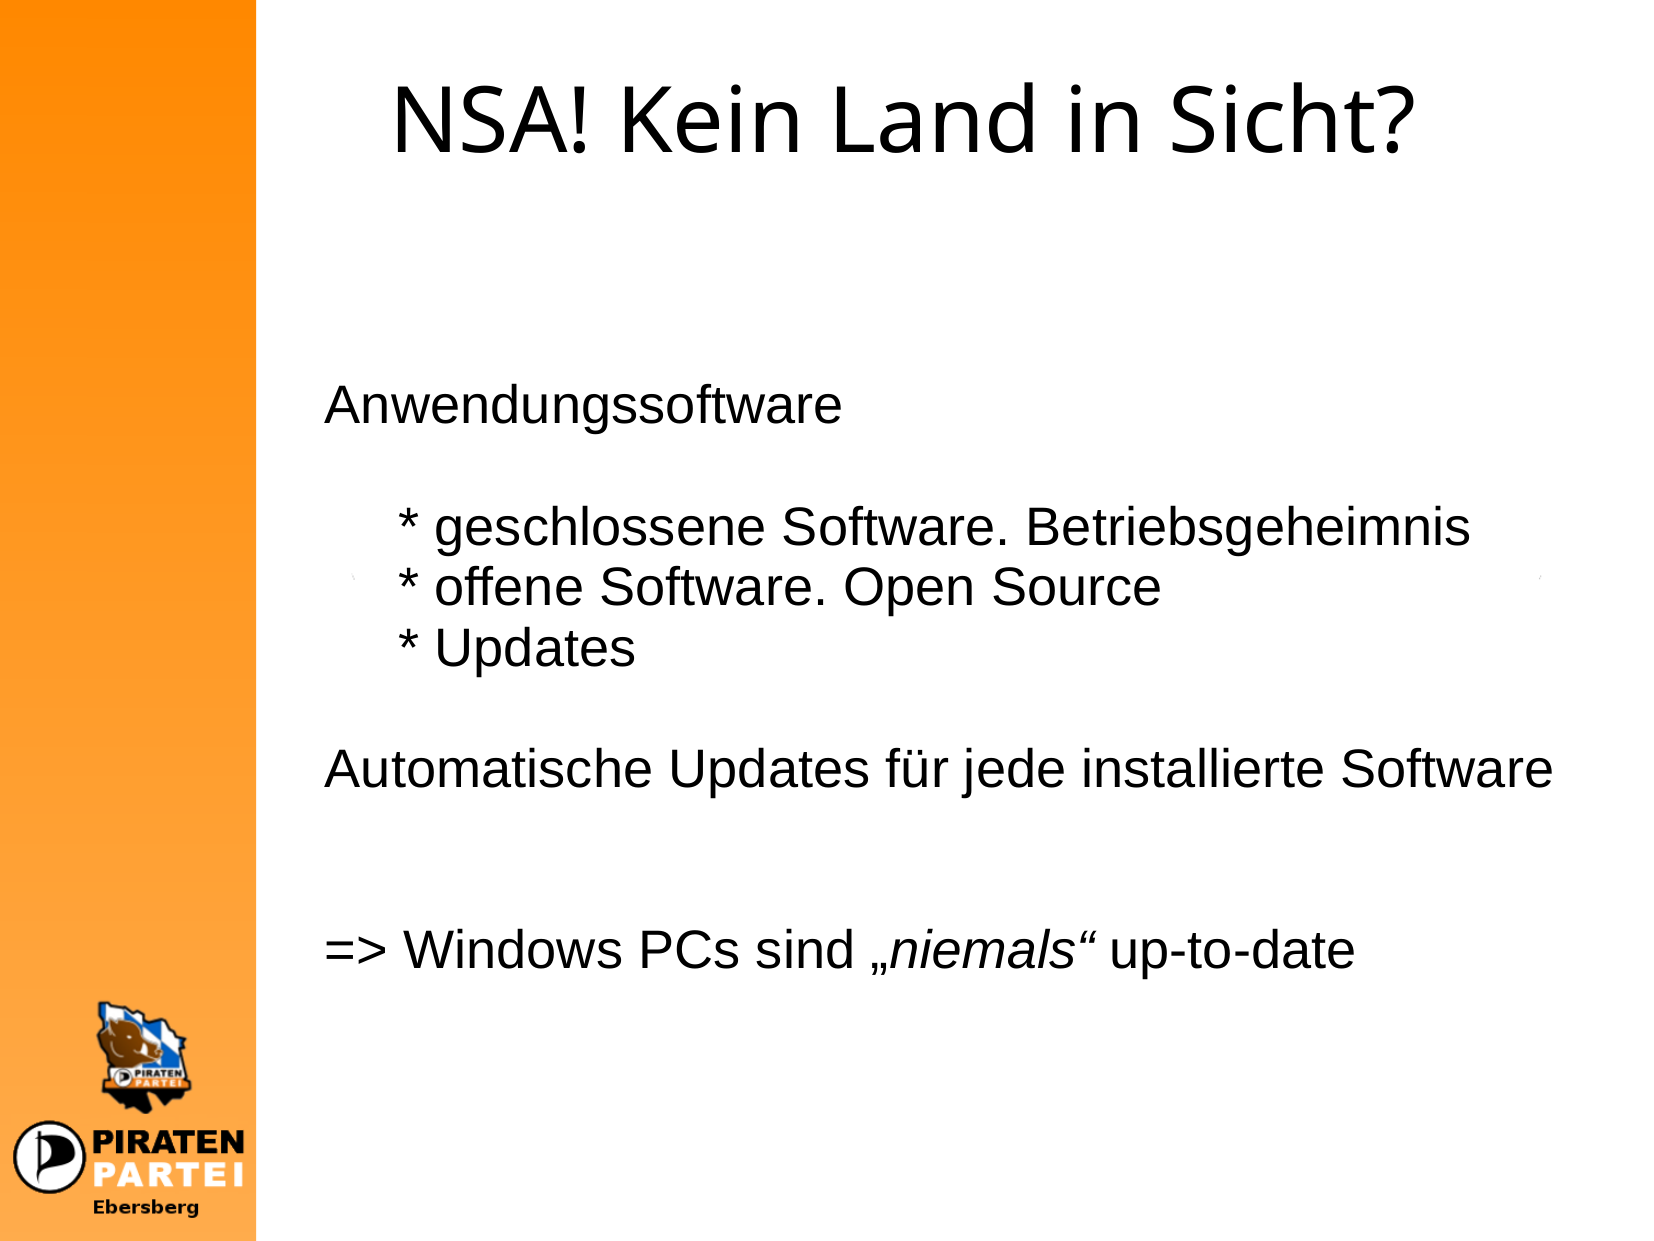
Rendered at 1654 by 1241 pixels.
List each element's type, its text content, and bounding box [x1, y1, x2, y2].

picture [0, 0, 1654, 1241]
subtitle Anwendungssoftware * geschlossene Software. Betriebsgeheimnis * offene Software. Open Source * Updates Automatische Updates für jede installierte Software => Windows PCs sind „niemals“ up-to-date [324, 374, 1595, 981]
title NSA! Kein Land in Sicht? [159, 13, 1648, 222]
